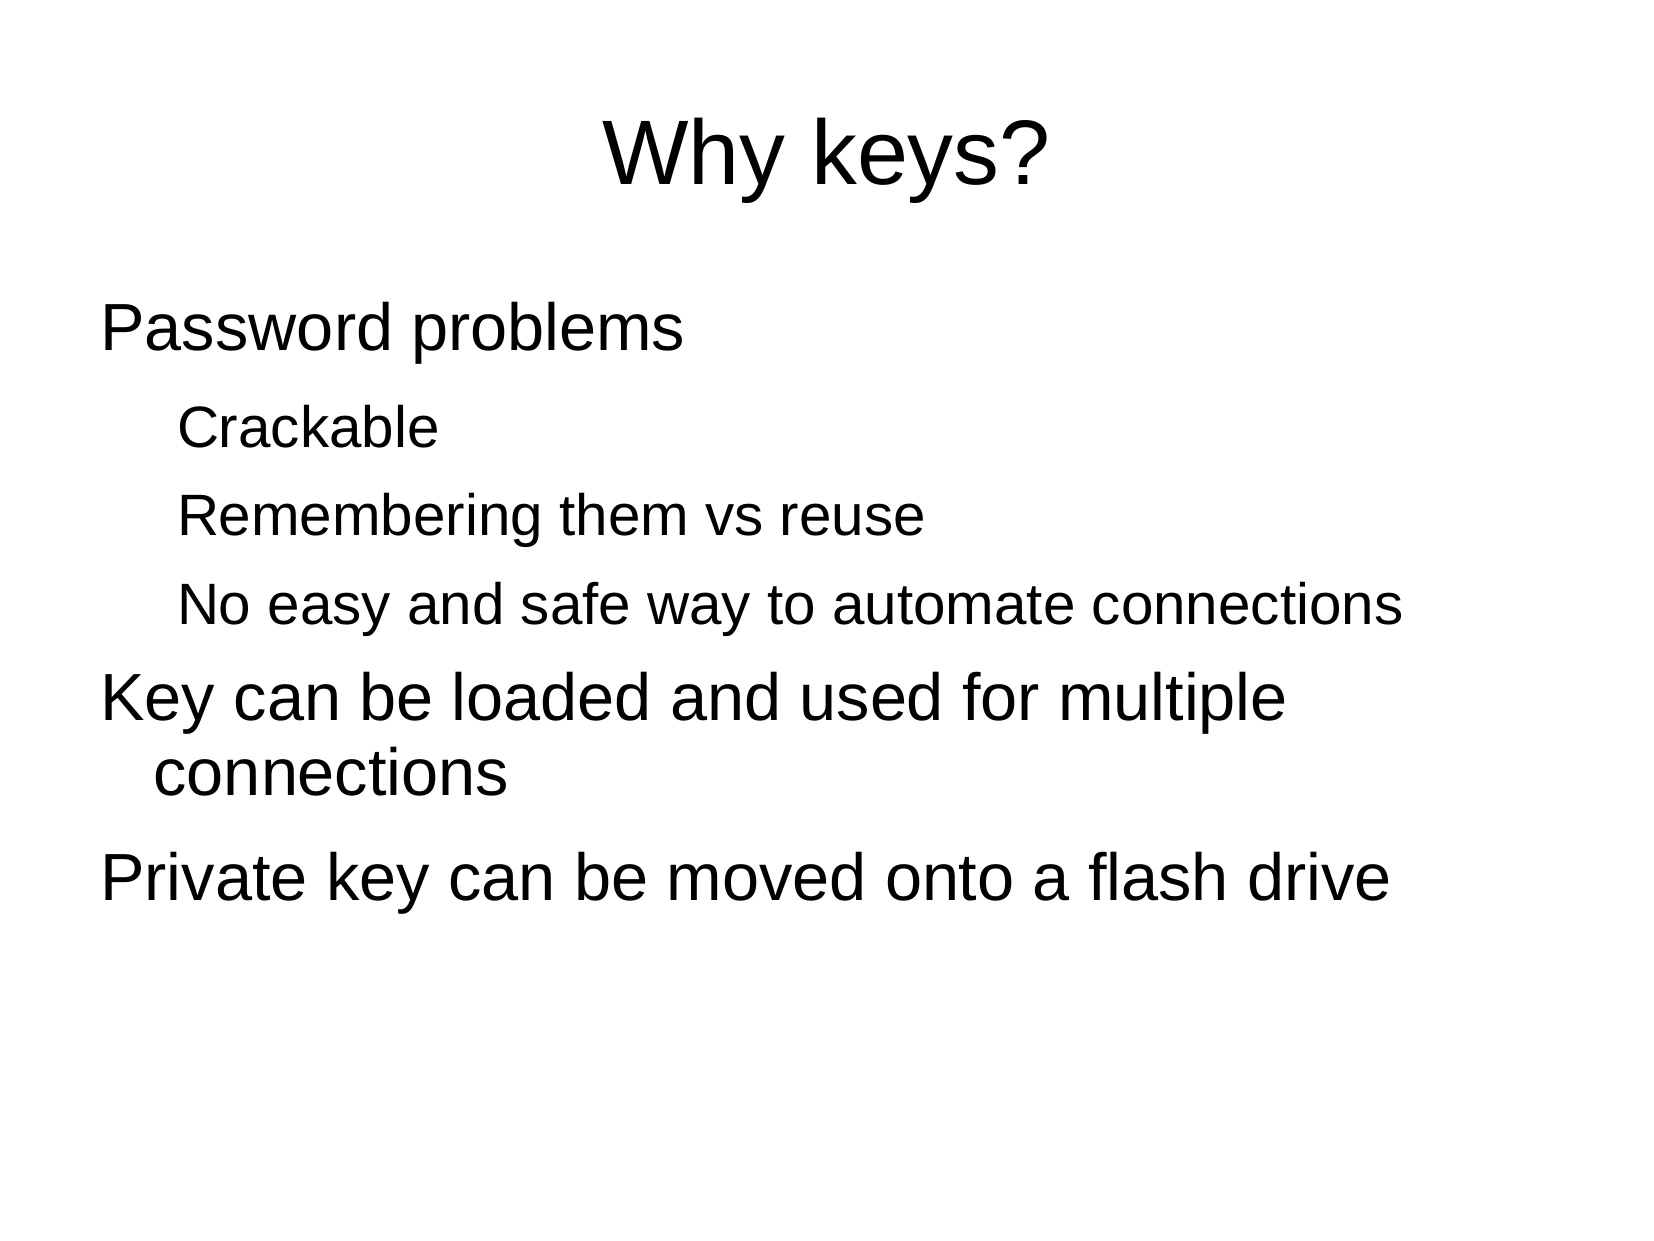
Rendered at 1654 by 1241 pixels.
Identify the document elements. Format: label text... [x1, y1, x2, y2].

title Why keys? [82, 56, 1571, 250]
list Password problems Crackable Remembering them vs reuse No easy and safe way to automate connections Key can be loaded and used for multiple connections Private key can be moved onto a flash drive [82, 290, 1571, 1094]
